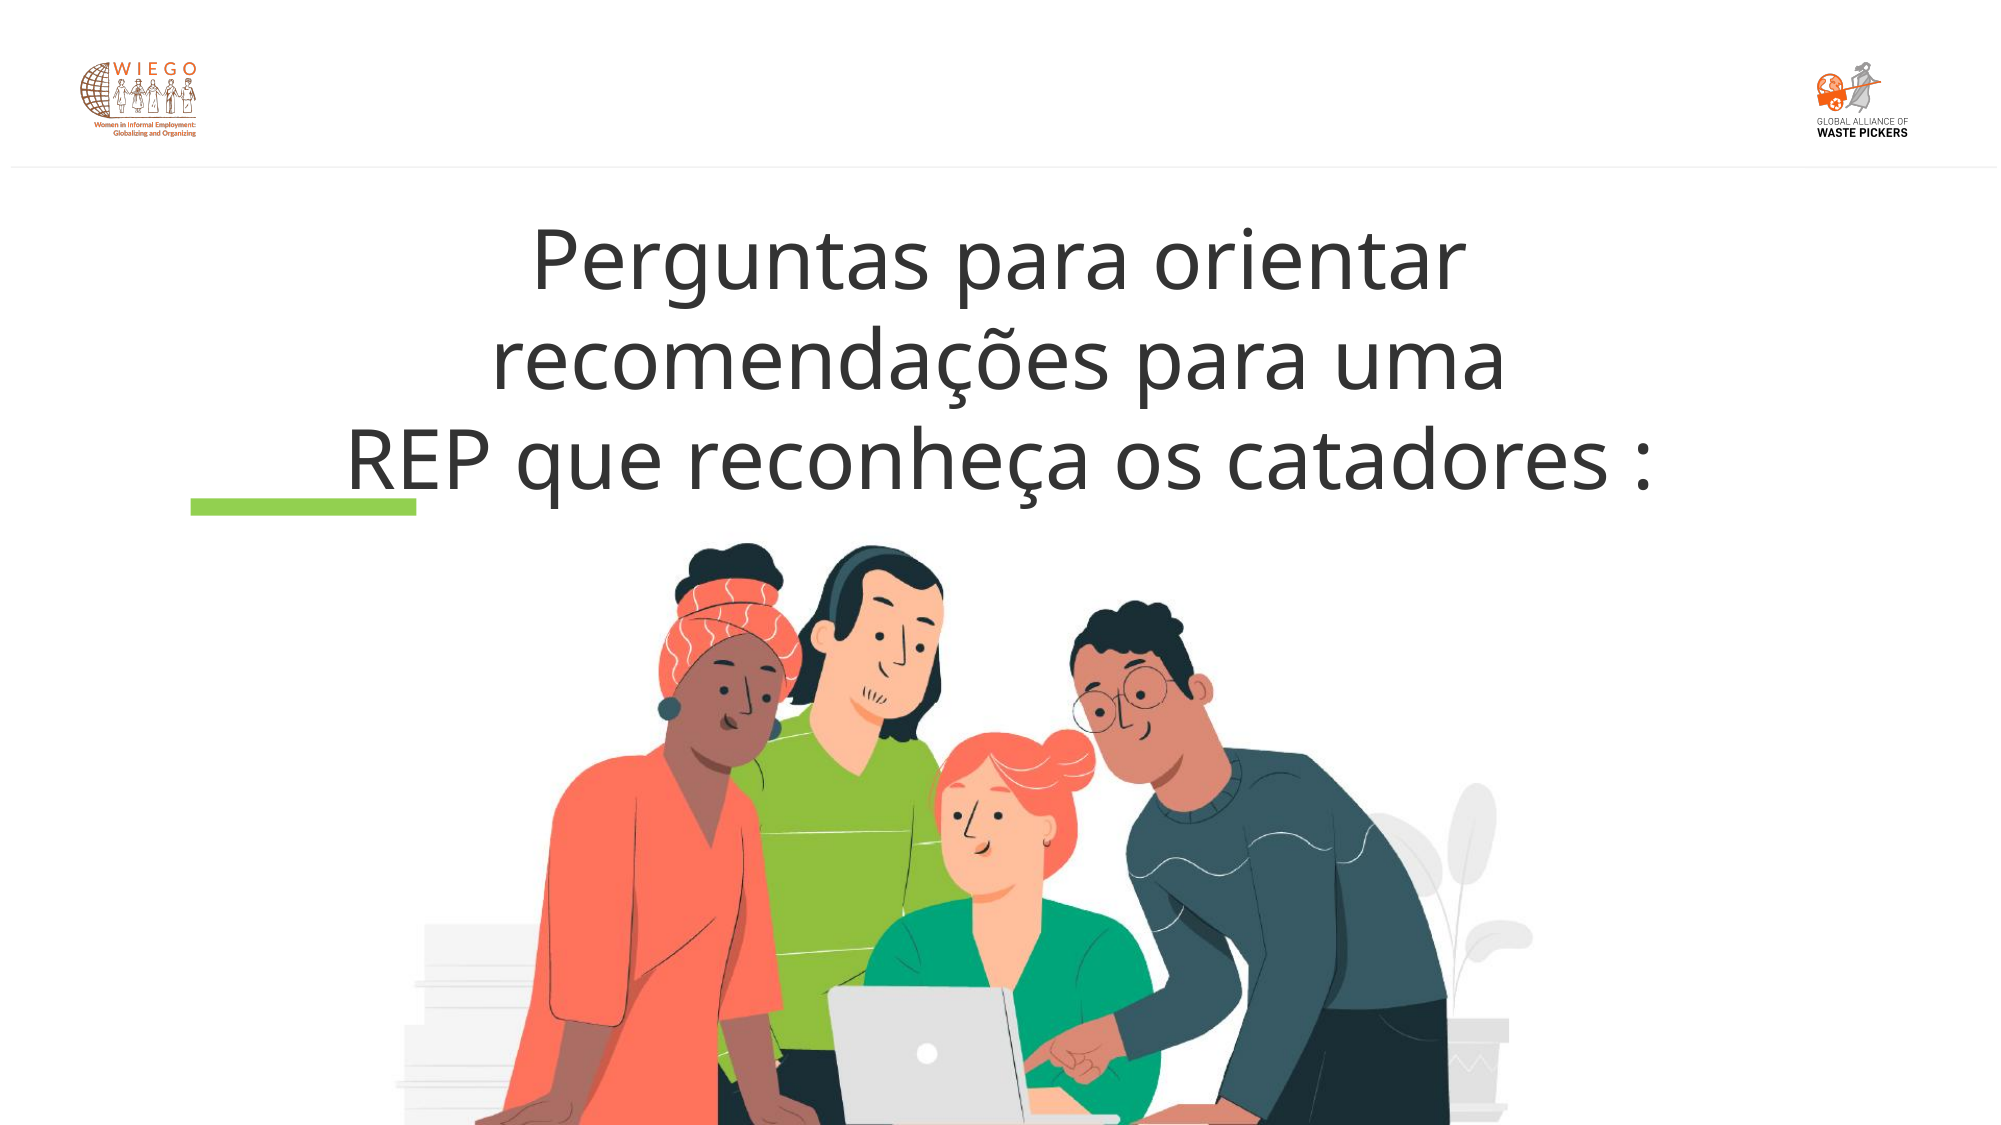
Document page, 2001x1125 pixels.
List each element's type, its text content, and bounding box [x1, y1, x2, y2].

text_box Perguntas para orientar recomendações para uma REP que reconheça os catadores : [54, 198, 1946, 514]
picture [0, 0, 2001, 1125]
text_box [190, 498, 417, 516]
